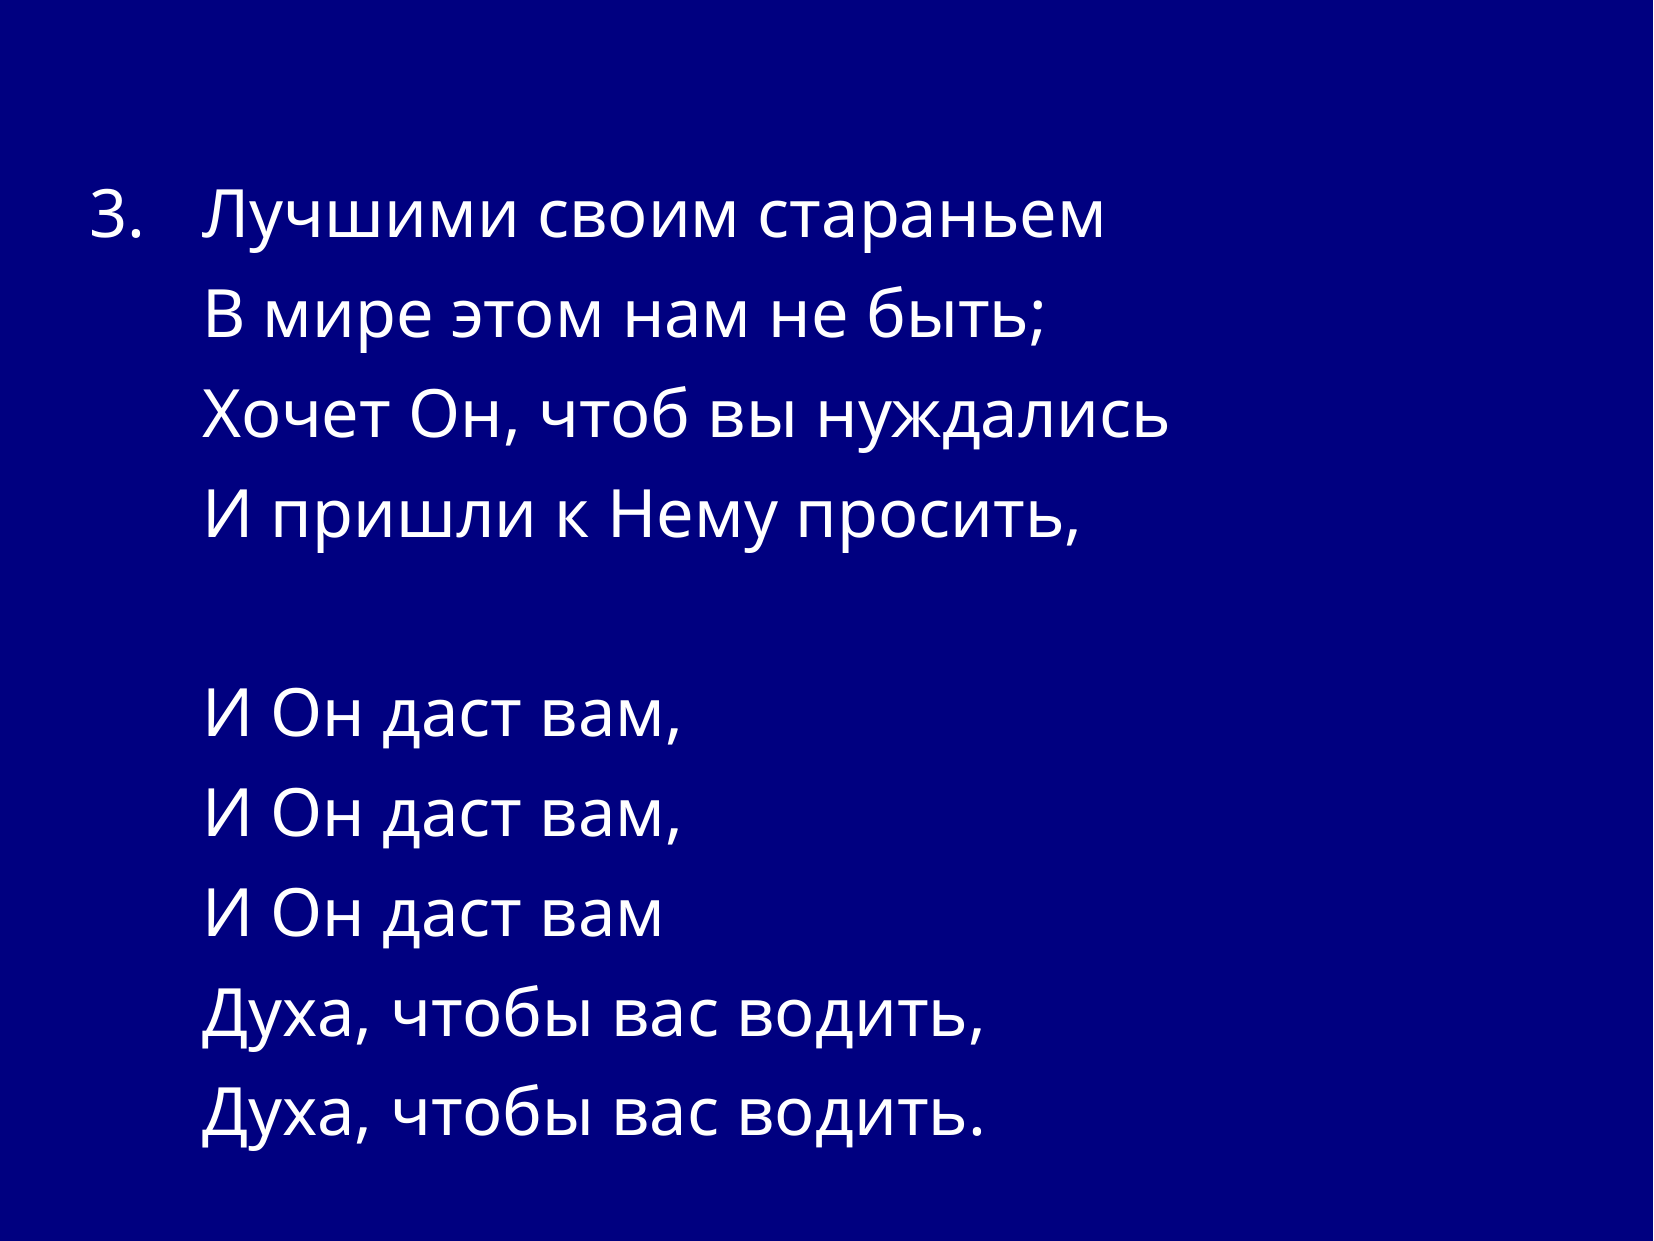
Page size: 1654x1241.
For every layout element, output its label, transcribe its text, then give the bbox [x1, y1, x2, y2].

text_box 3. Лучшими своим стараньем В мире этом нам не быть; Хочет Он, чтоб вы нуждались И пришли к Нему просить, И Он даст вам, И Он даст вам, И Он даст вам Духа, чтобы вас водить, Духа, чтобы вас водить. [75, 150, 1576, 1163]
